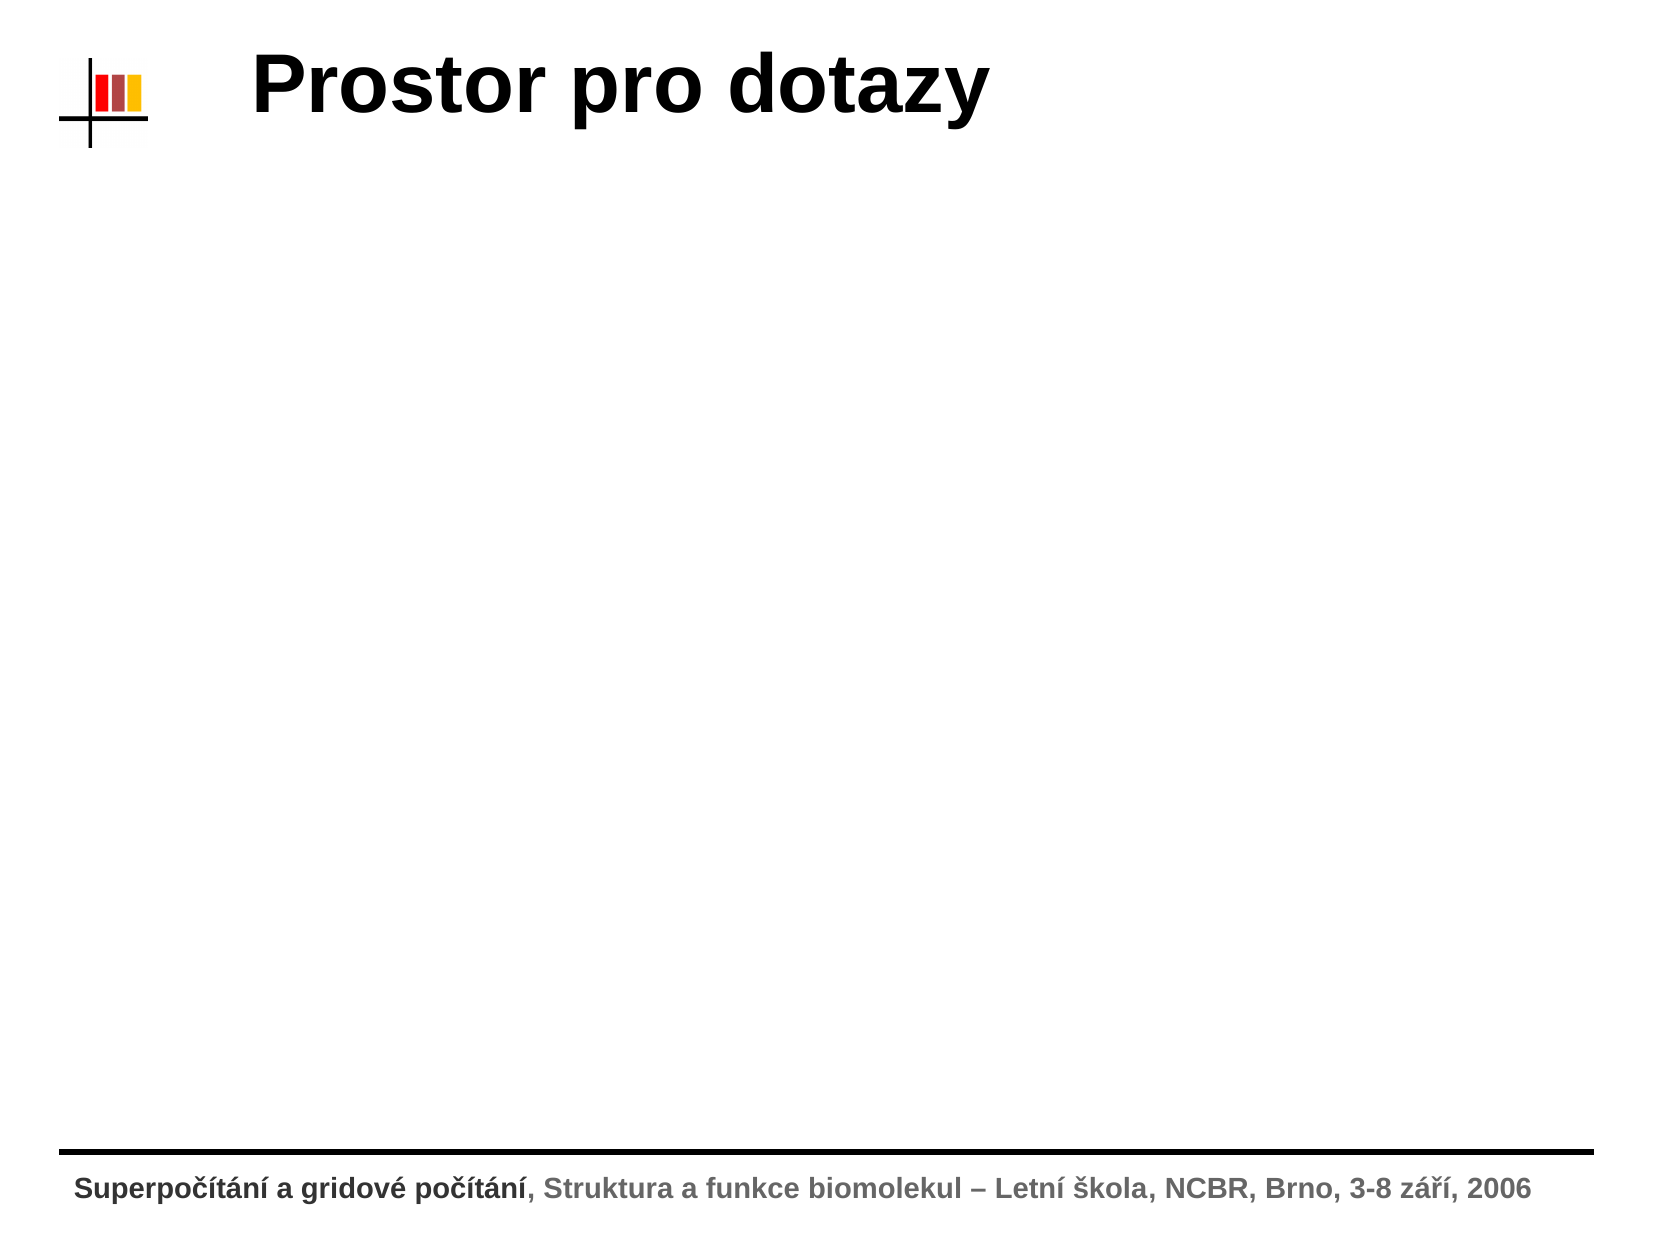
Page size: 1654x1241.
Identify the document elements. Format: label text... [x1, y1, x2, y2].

text_box Prostor pro dotazy [236, 29, 1595, 171]
text_box Superpočítání a gridové počítání, Struktura a funkce biomolekul – Letní škola, NCBR, Brno, 3-8 září, 2006 [59, 1151, 1558, 1214]
picture [59, 58, 148, 148]
